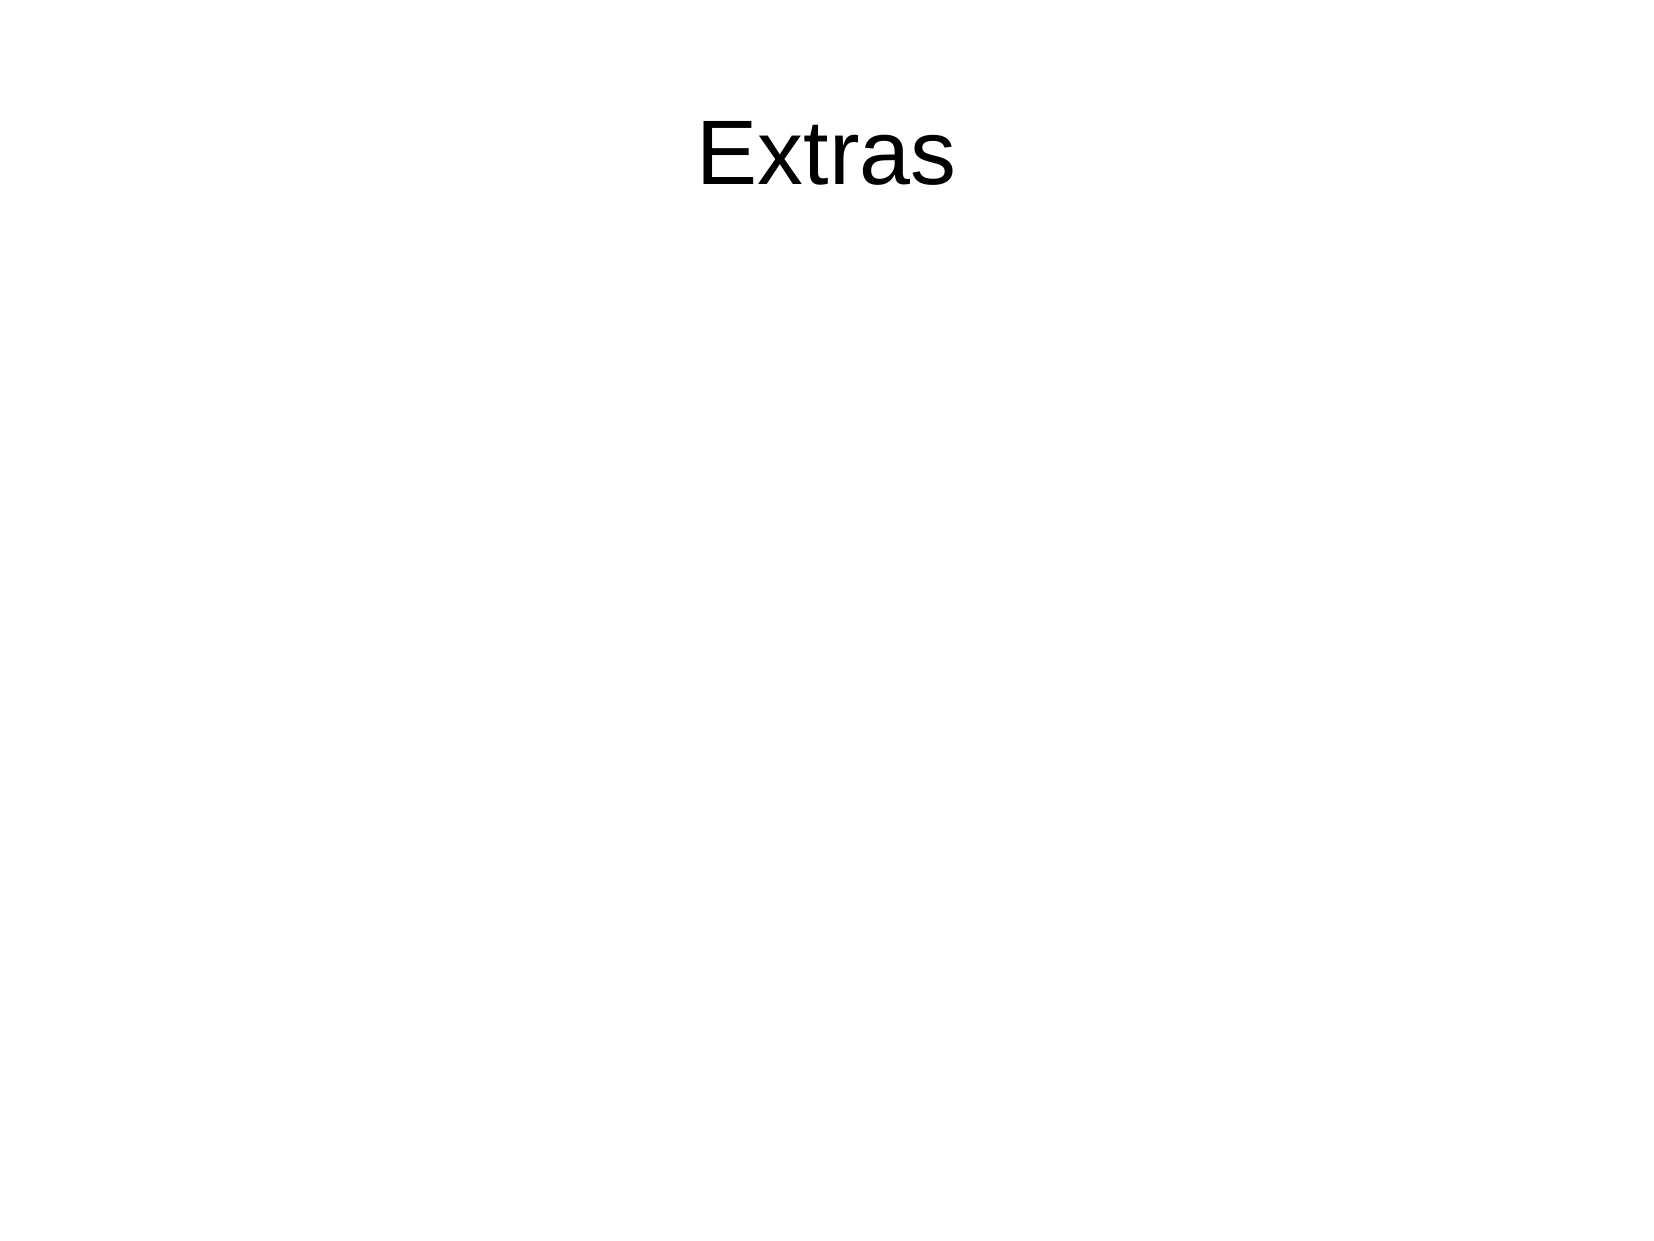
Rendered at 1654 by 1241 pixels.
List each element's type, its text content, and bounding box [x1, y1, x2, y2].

title Extras [82, 49, 1571, 257]
